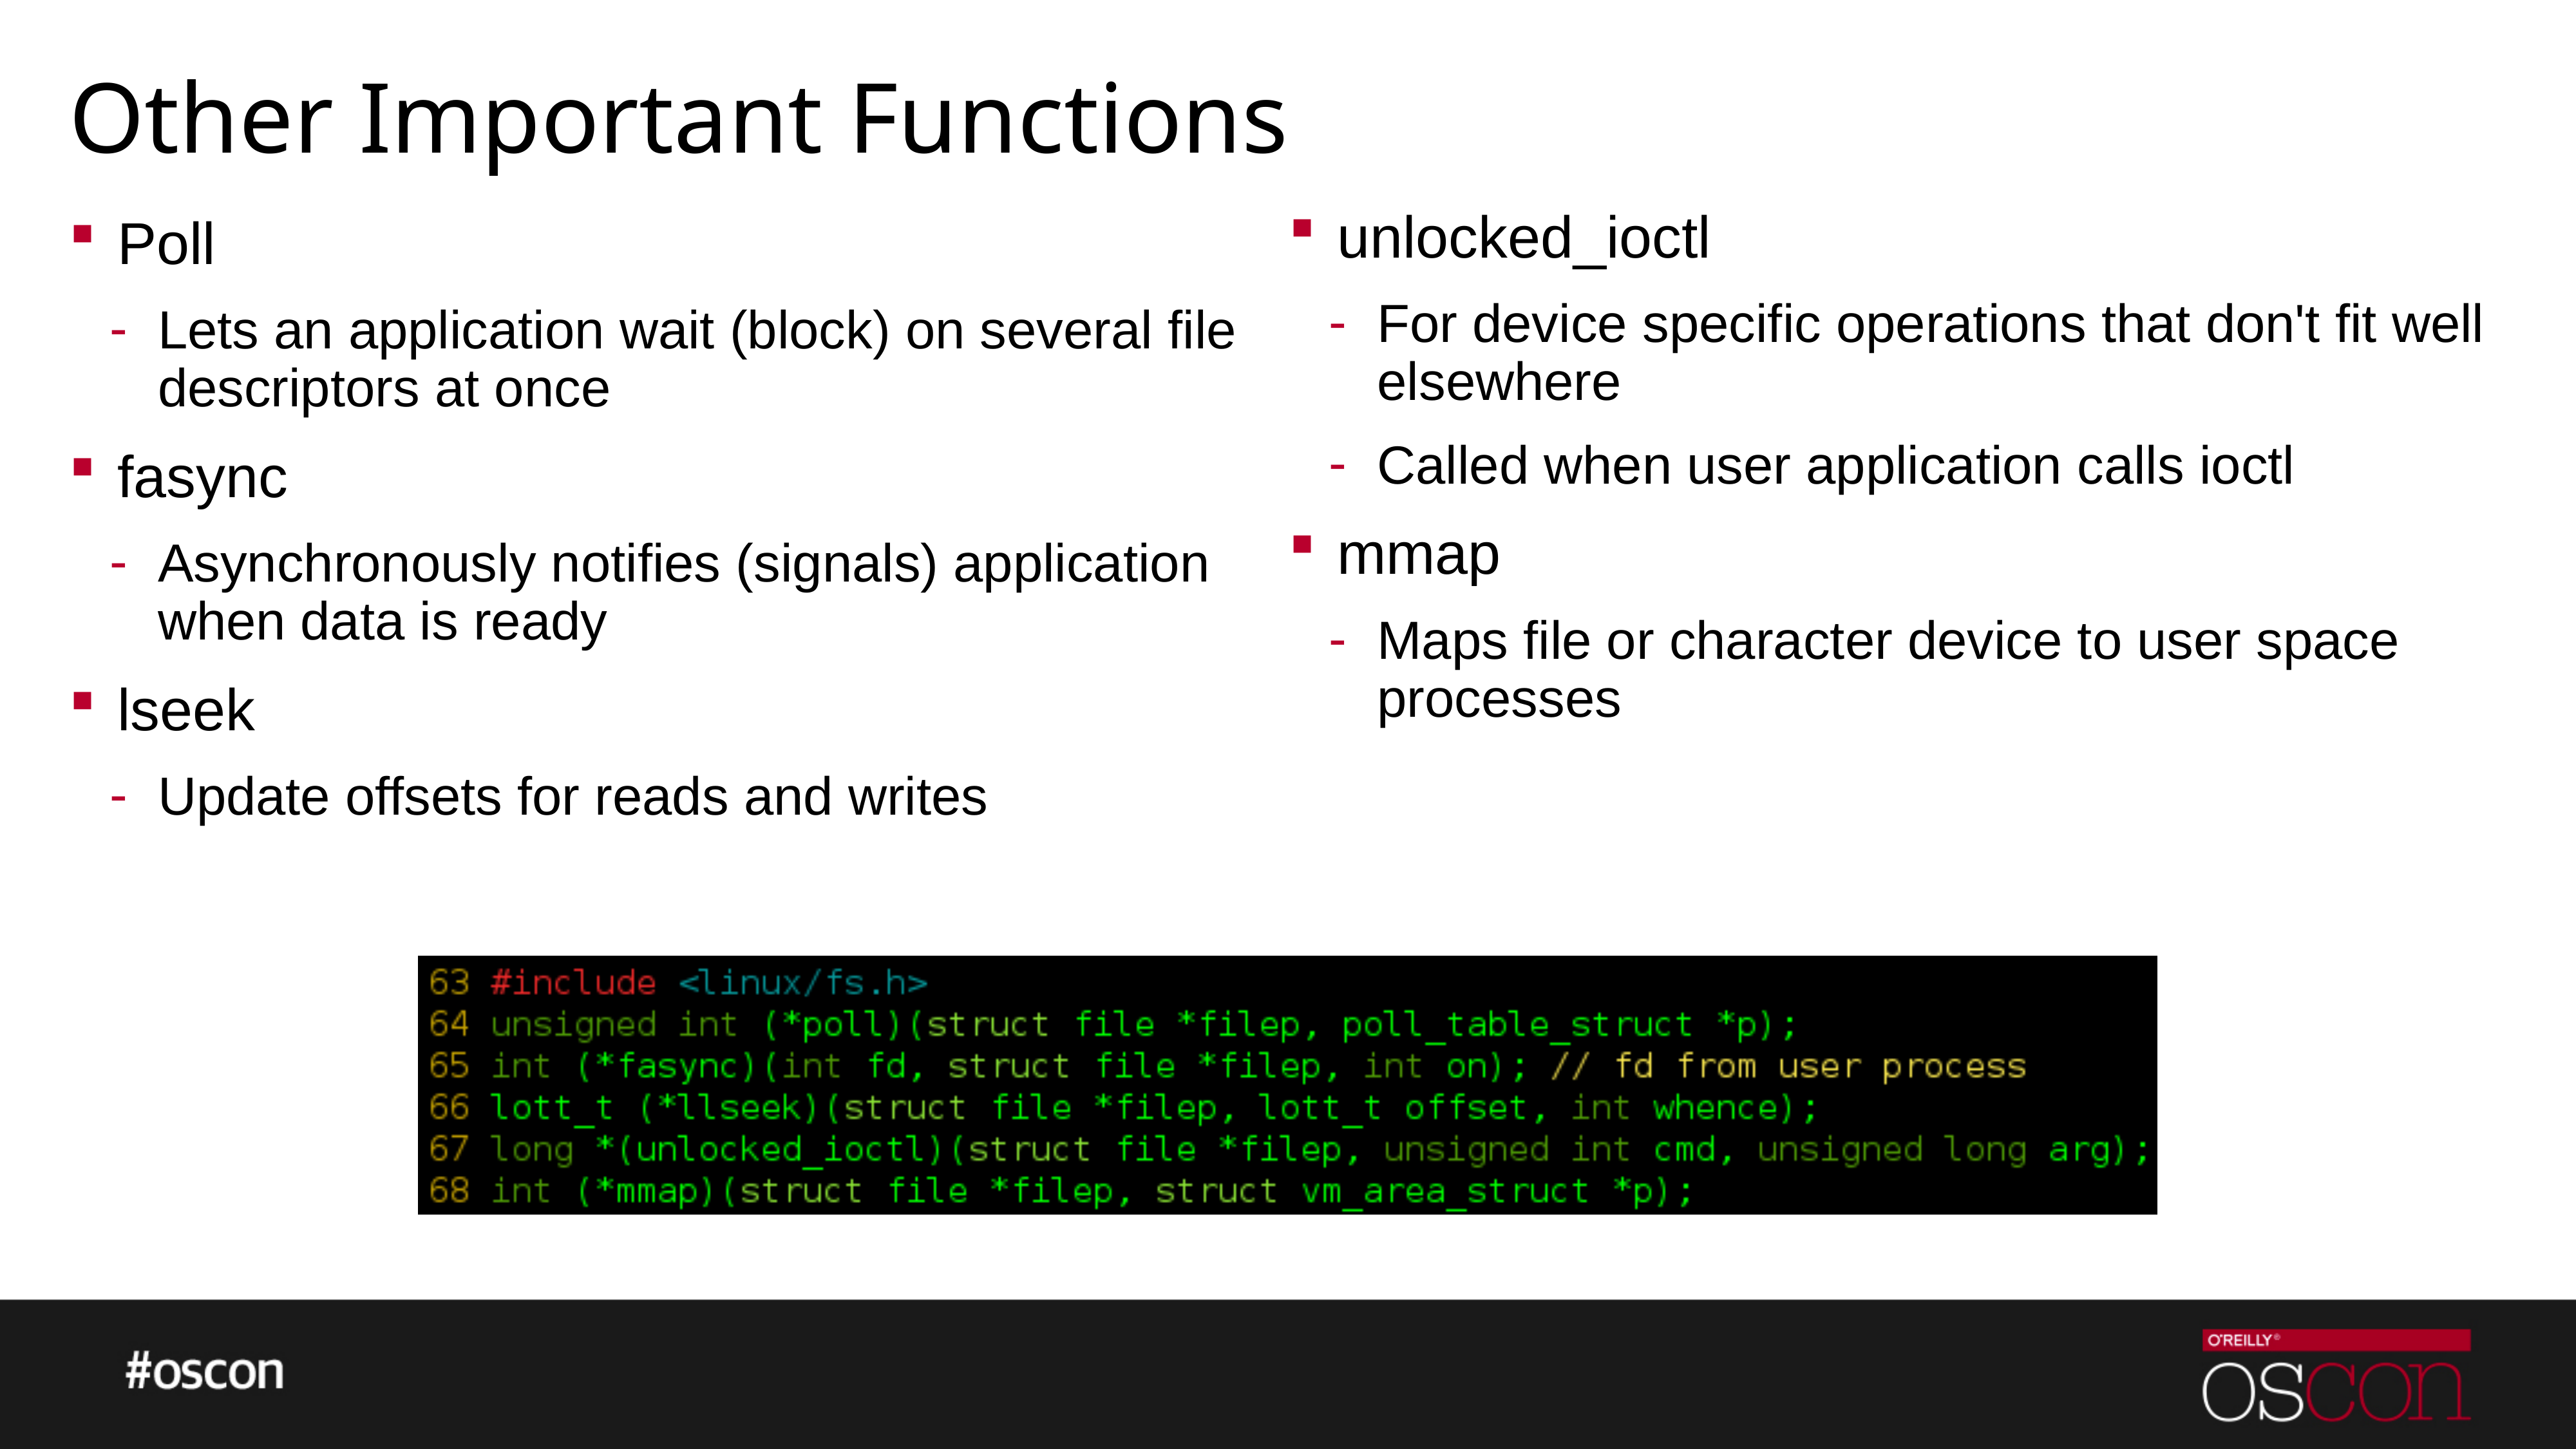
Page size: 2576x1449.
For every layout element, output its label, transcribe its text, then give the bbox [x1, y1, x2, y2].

list Poll Lets an application wait (block) on several file descriptors at once fasync Asynchronously notifies (signals) application when data is ready lseek Update offsets for reads and writes [65, 209, 1276, 1156]
title Other Important Functions [65, 10, 2510, 218]
list unlocked_ioctl For device specific operations that don't fit well elsewhere Called when user application calls ioctl mmap Maps file or character device to user space processes [1285, 203, 2495, 1150]
picture [0, 0, 2576, 1449]
